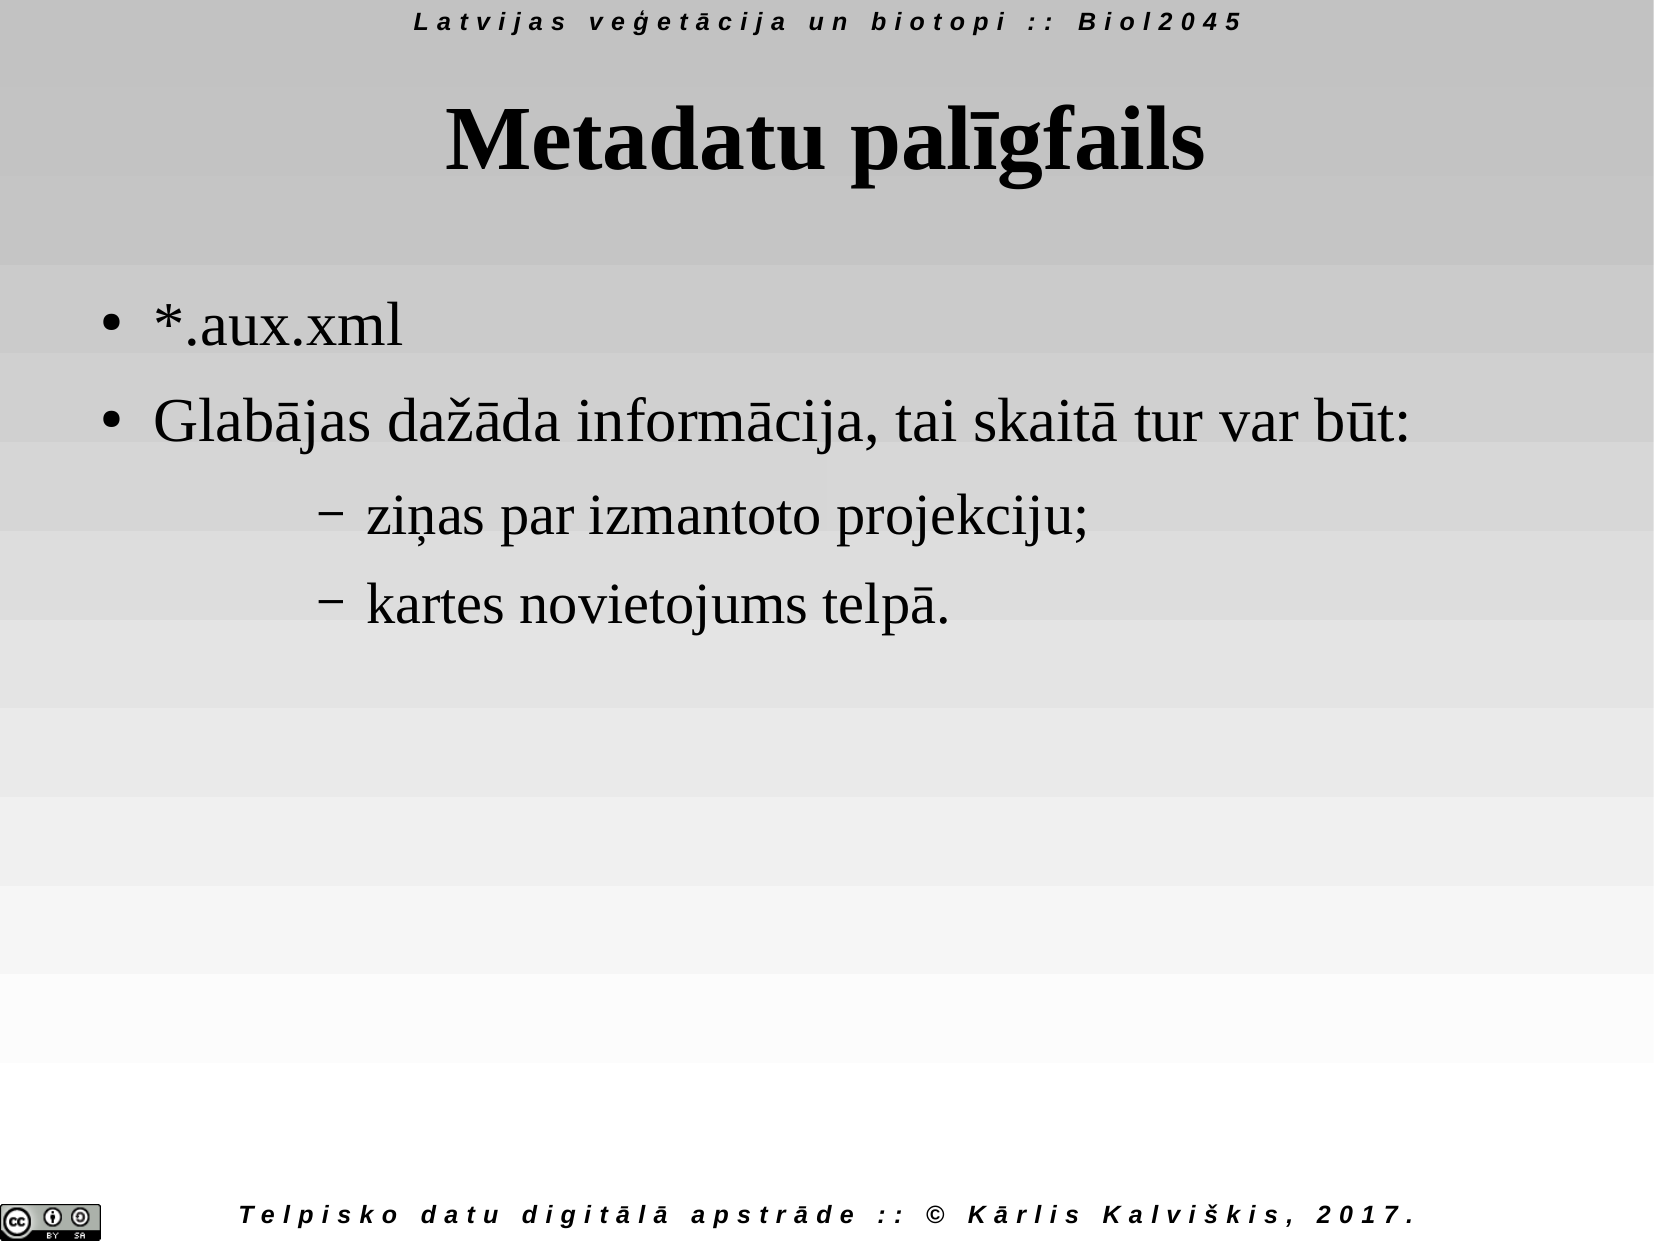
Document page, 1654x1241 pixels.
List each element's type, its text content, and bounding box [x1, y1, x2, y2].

picture [0, 0, 1654, 1241]
list *.aux.xml Glabājas dažāda informācija, tai skaitā tur var būt: ziņas par izmantoto projekciju; kartes novietojums telpā. [82, 289, 1571, 1113]
title Metadatu palīgfails [29, 43, 1625, 234]
